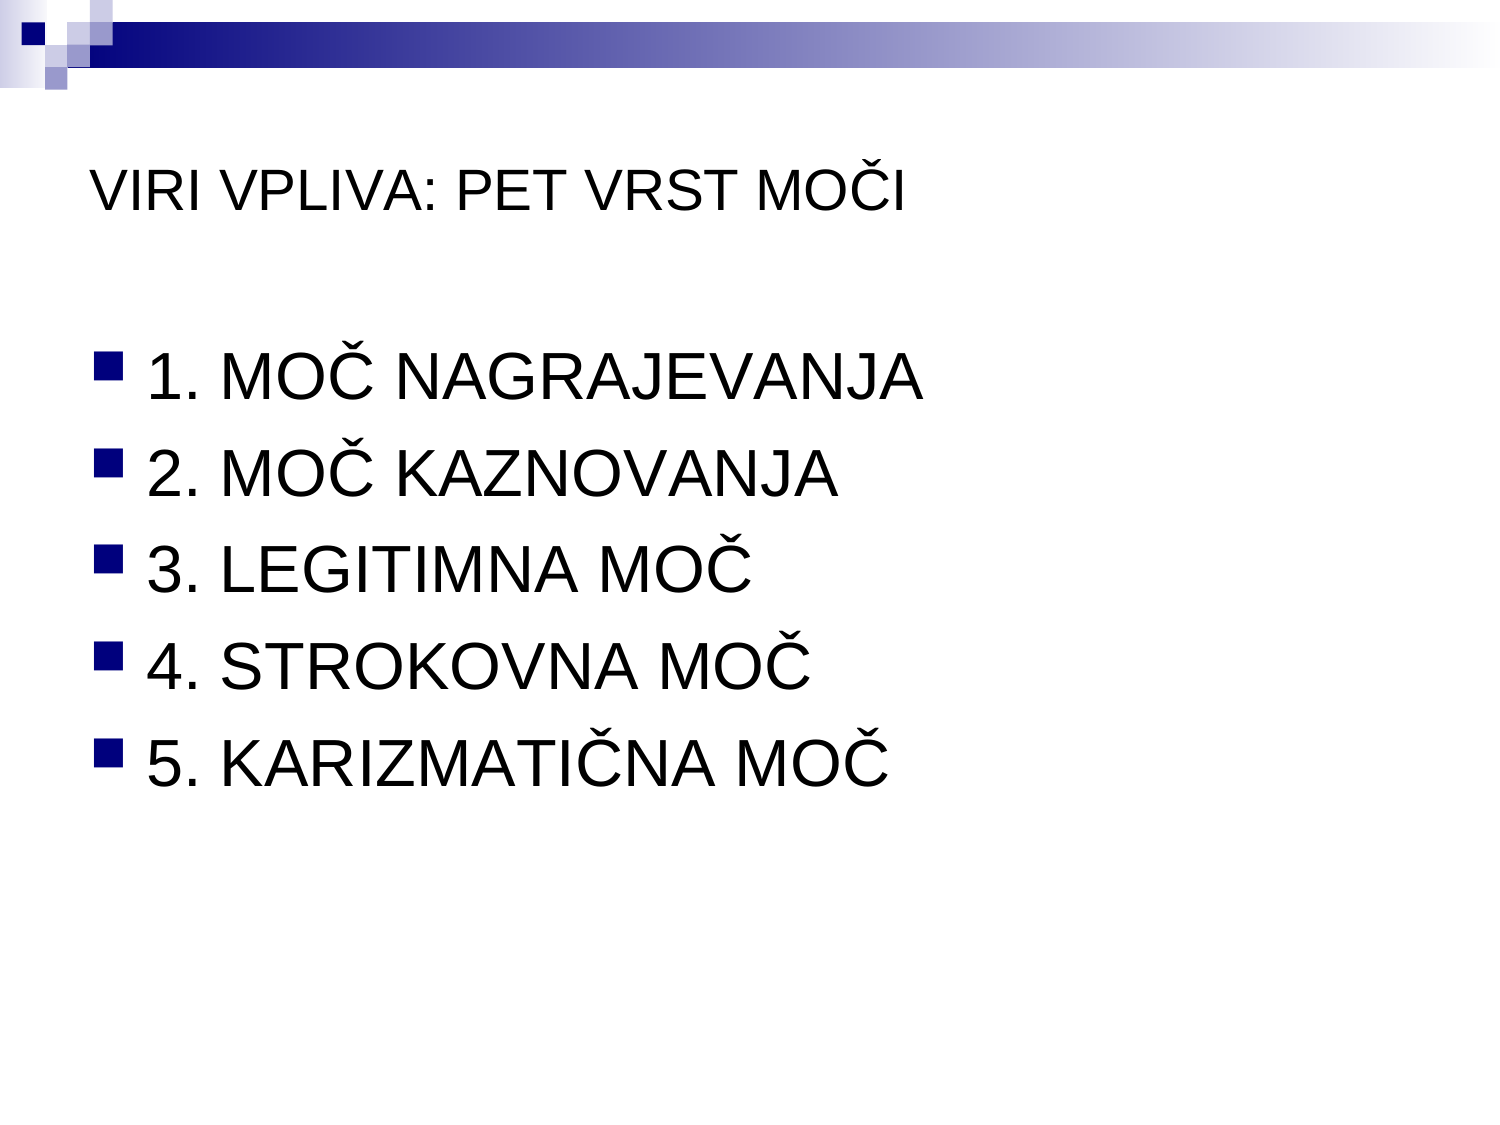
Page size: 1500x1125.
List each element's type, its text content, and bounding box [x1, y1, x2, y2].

list 1. MOČ NAGRAJEVANJA 2. MOČ KAZNOVANJA 3. LEGITIMNA MOČ 4. STROKOVNA MOČ 5. KARIZMATIČNA MOČ [75, 324, 1426, 963]
title VIRI VPLIVA: PET VRST MOČI [75, 75, 1426, 301]
